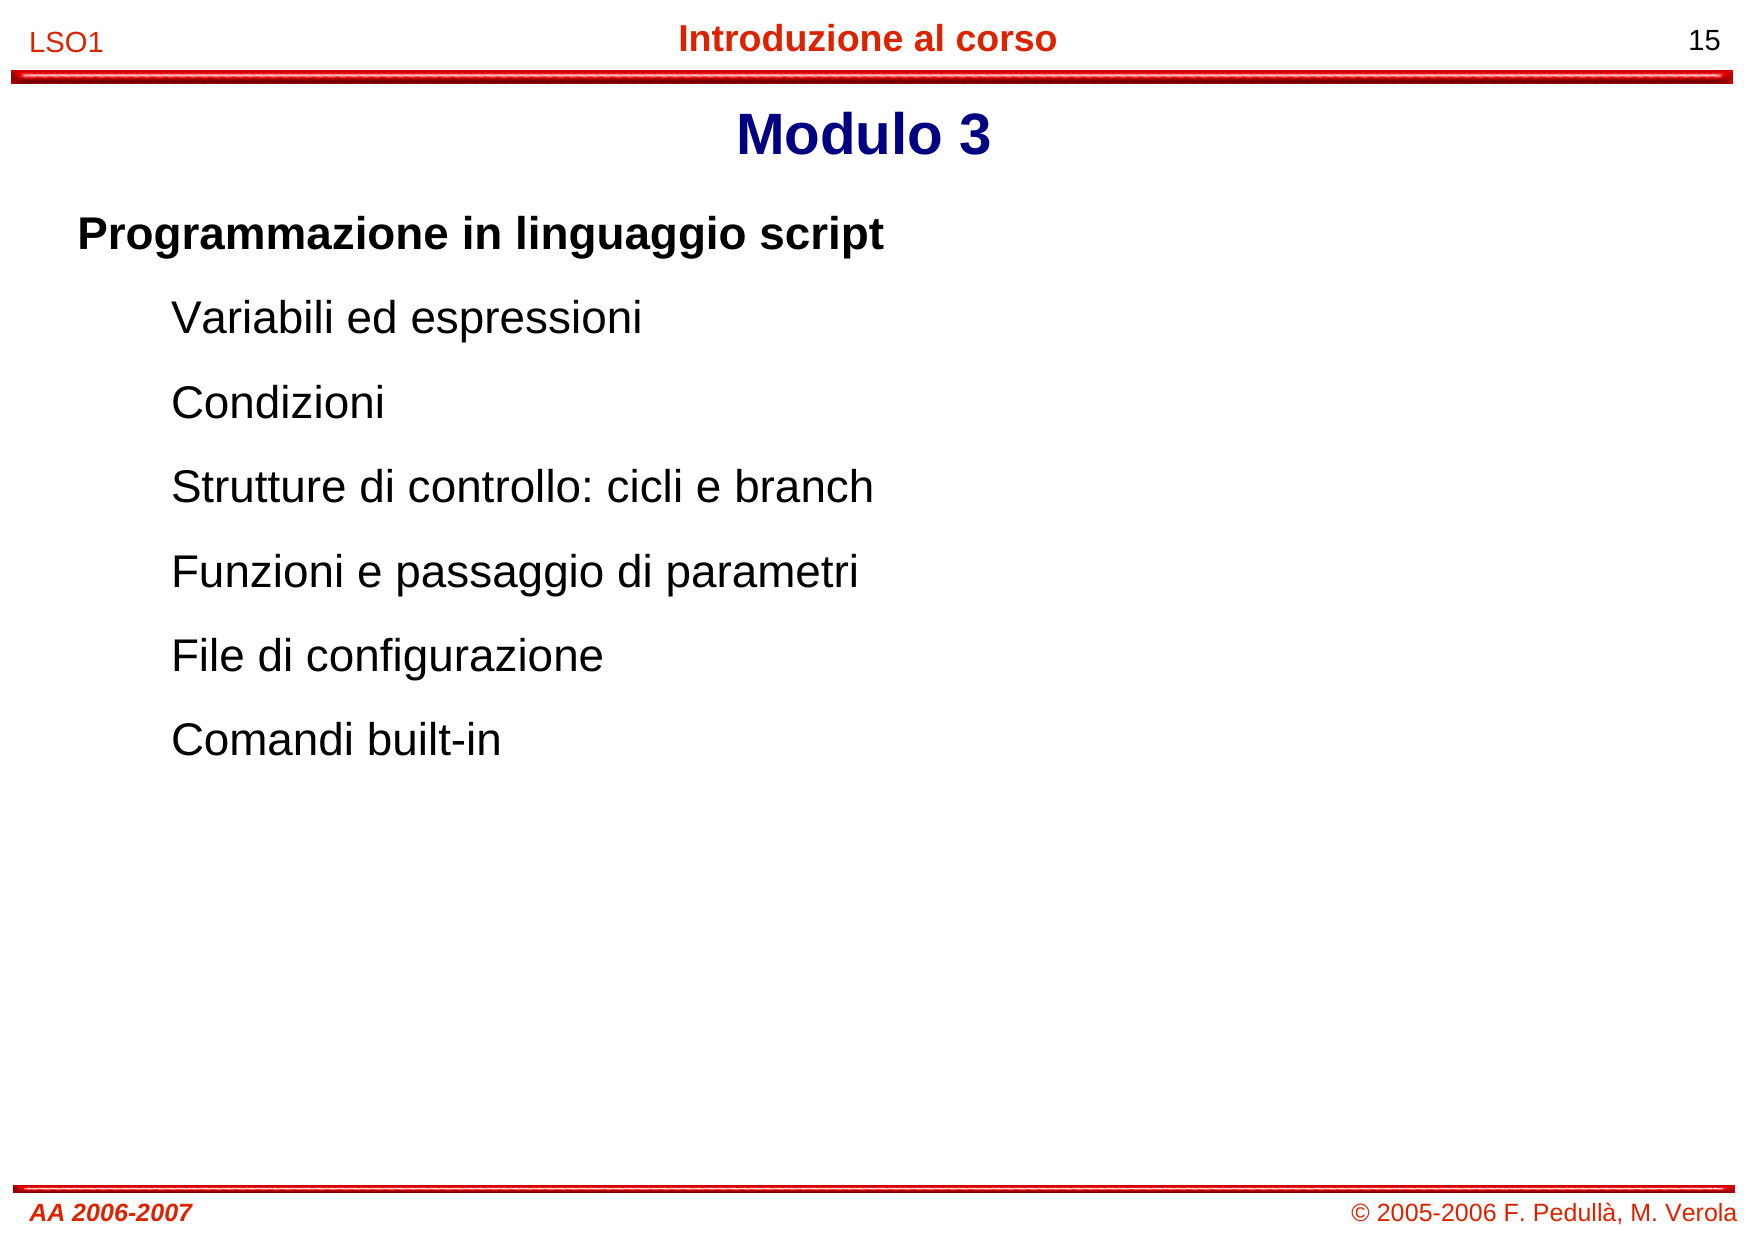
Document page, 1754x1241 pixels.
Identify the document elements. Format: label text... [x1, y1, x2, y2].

picture [13, 1185, 1735, 1193]
picture [11, 70, 1733, 84]
text_box Modulo 3 [392, 98, 1336, 187]
list Programmazione in linguaggio script Variabili ed espressioni Condizioni Strutture di controllo: cicli e branch Funzioni e passaggio di parametri File di configurazione Comandi built-in [77, 204, 1669, 1015]
